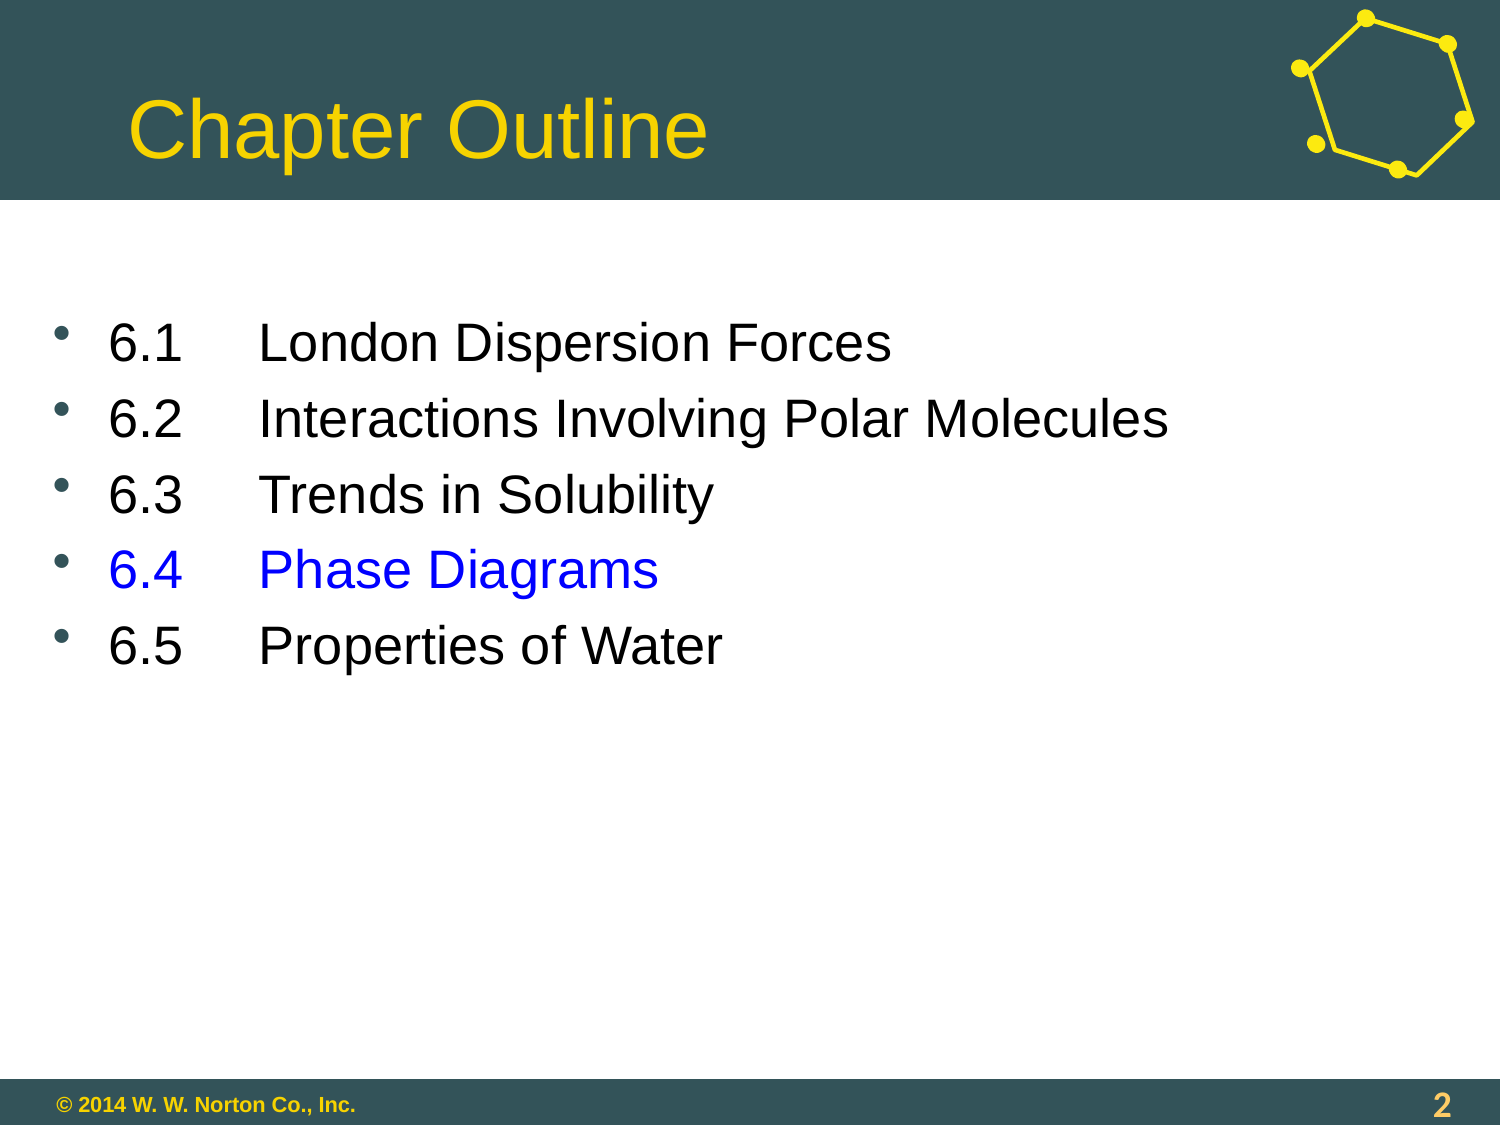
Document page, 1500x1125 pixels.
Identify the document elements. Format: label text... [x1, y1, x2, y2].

slide_number <number> [1417, 1076, 1468, 1125]
list 6.1 London Dispersion Forces 6.2 Interactions Involving Polar Molecules 6.3 Trends in Solubility 6.4 Phase Diagrams 6.5 Properties of Water [37, 299, 1375, 975]
title Chapter Outline [112, 50, 1388, 200]
